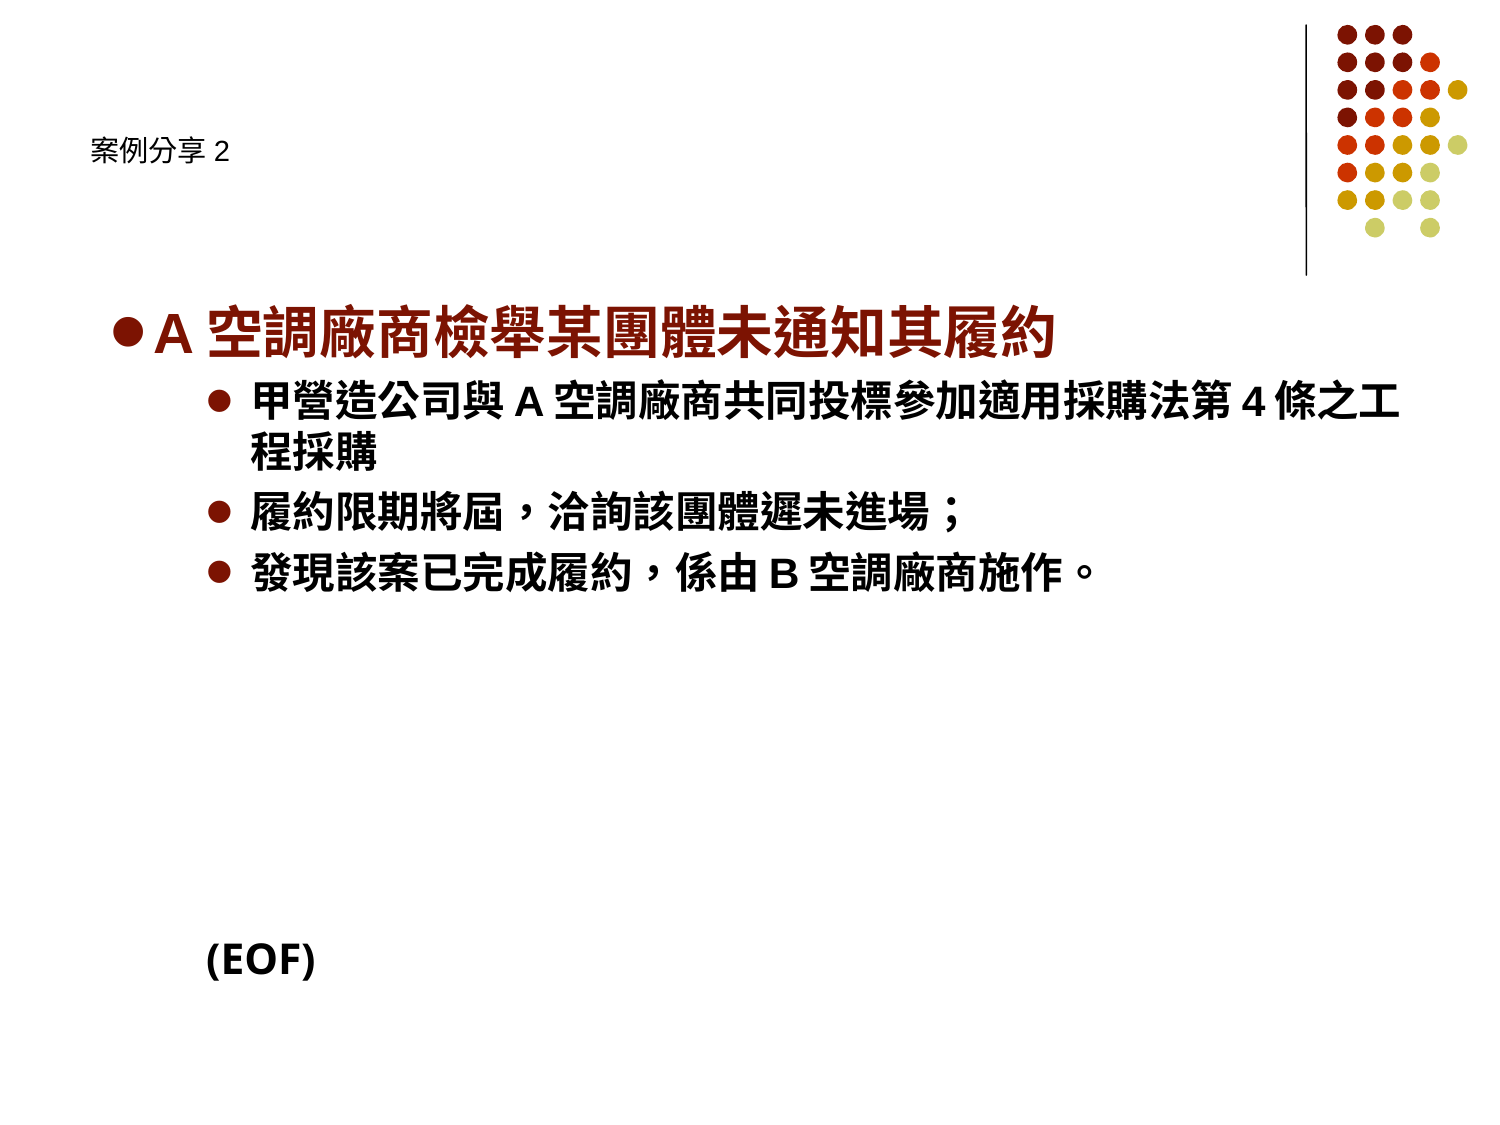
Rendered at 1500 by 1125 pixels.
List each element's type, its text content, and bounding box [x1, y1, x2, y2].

title 案例分享2 [74, 20, 1313, 233]
list A空調廠商檢舉某團體未通知其履約 甲營造公司與A空調廠商共同投標參加適用採購法第4條之工程採購 履約限期將屆，洽詢該團體遲未進場； 發現該案已完成履約，係由B空調廠商施作。 (EOF) [75, 282, 1426, 1006]
